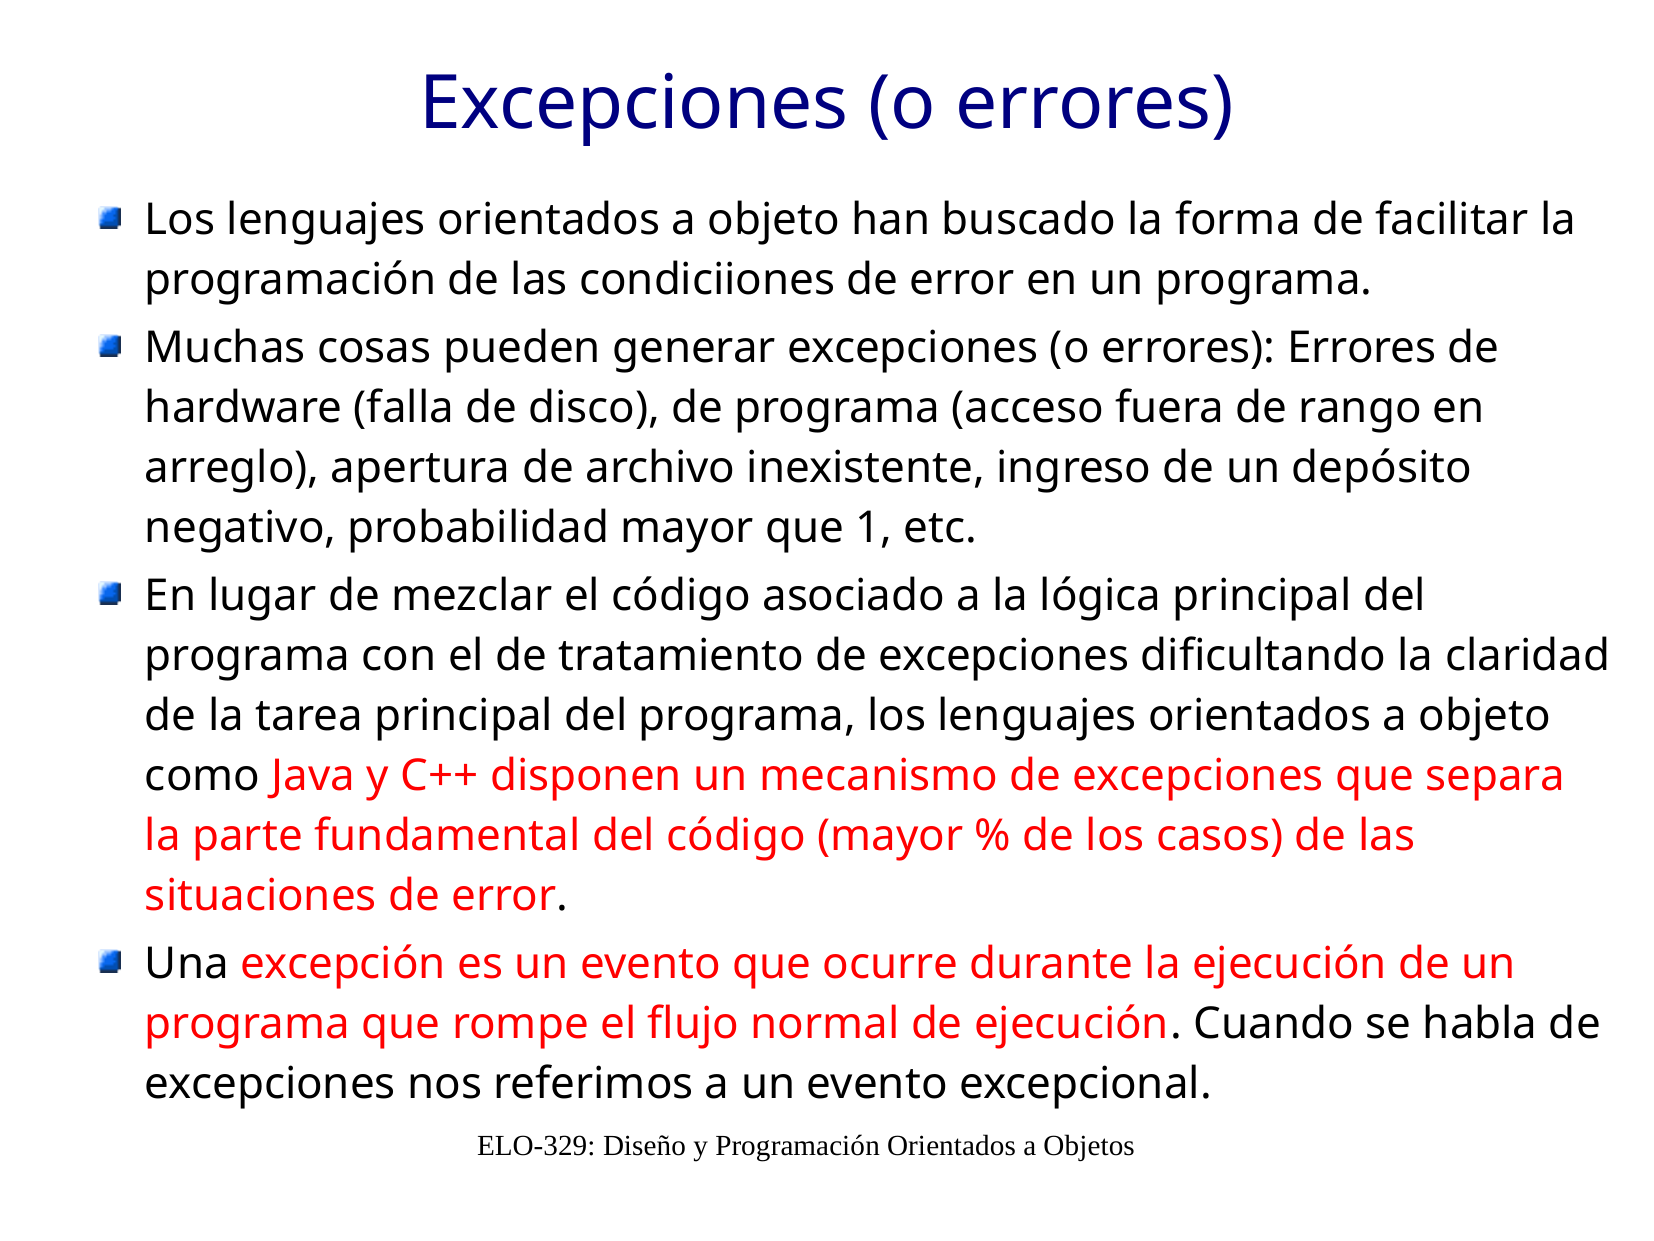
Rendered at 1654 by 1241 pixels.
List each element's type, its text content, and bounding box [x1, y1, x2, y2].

list Los lenguajes orientados a objeto han buscado la forma de facilitar la programación de las condiciiones de error en un programa. Muchas cosas pueden generar excepciones (o errores): Errores de hardware (falla de disco), de programa (acceso fuera de rango en arreglo), apertura de archivo inexistente, ingreso de un depósito negativo, probabilidad mayor que 1, etc. En lugar de mezclar el código asociado a la lógica principal del programa con el de tratamiento de excepciones dificultando la claridad de la tarea principal del programa, los lenguajes orientados a objeto como Java y C++ disponen un mecanismo de excepciones que separa la parte fundamental del código (mayor % de los casos) de las situaciones de error. Una excepción es un evento que ocurre durante la ejecución de un programa que rompe el flujo normal de ejecución. Cuando se habla de excepciones nos referimos a un evento excepcional. [82, 187, 1613, 1126]
title Excepciones (o errores)‏ [82, 49, 1571, 151]
